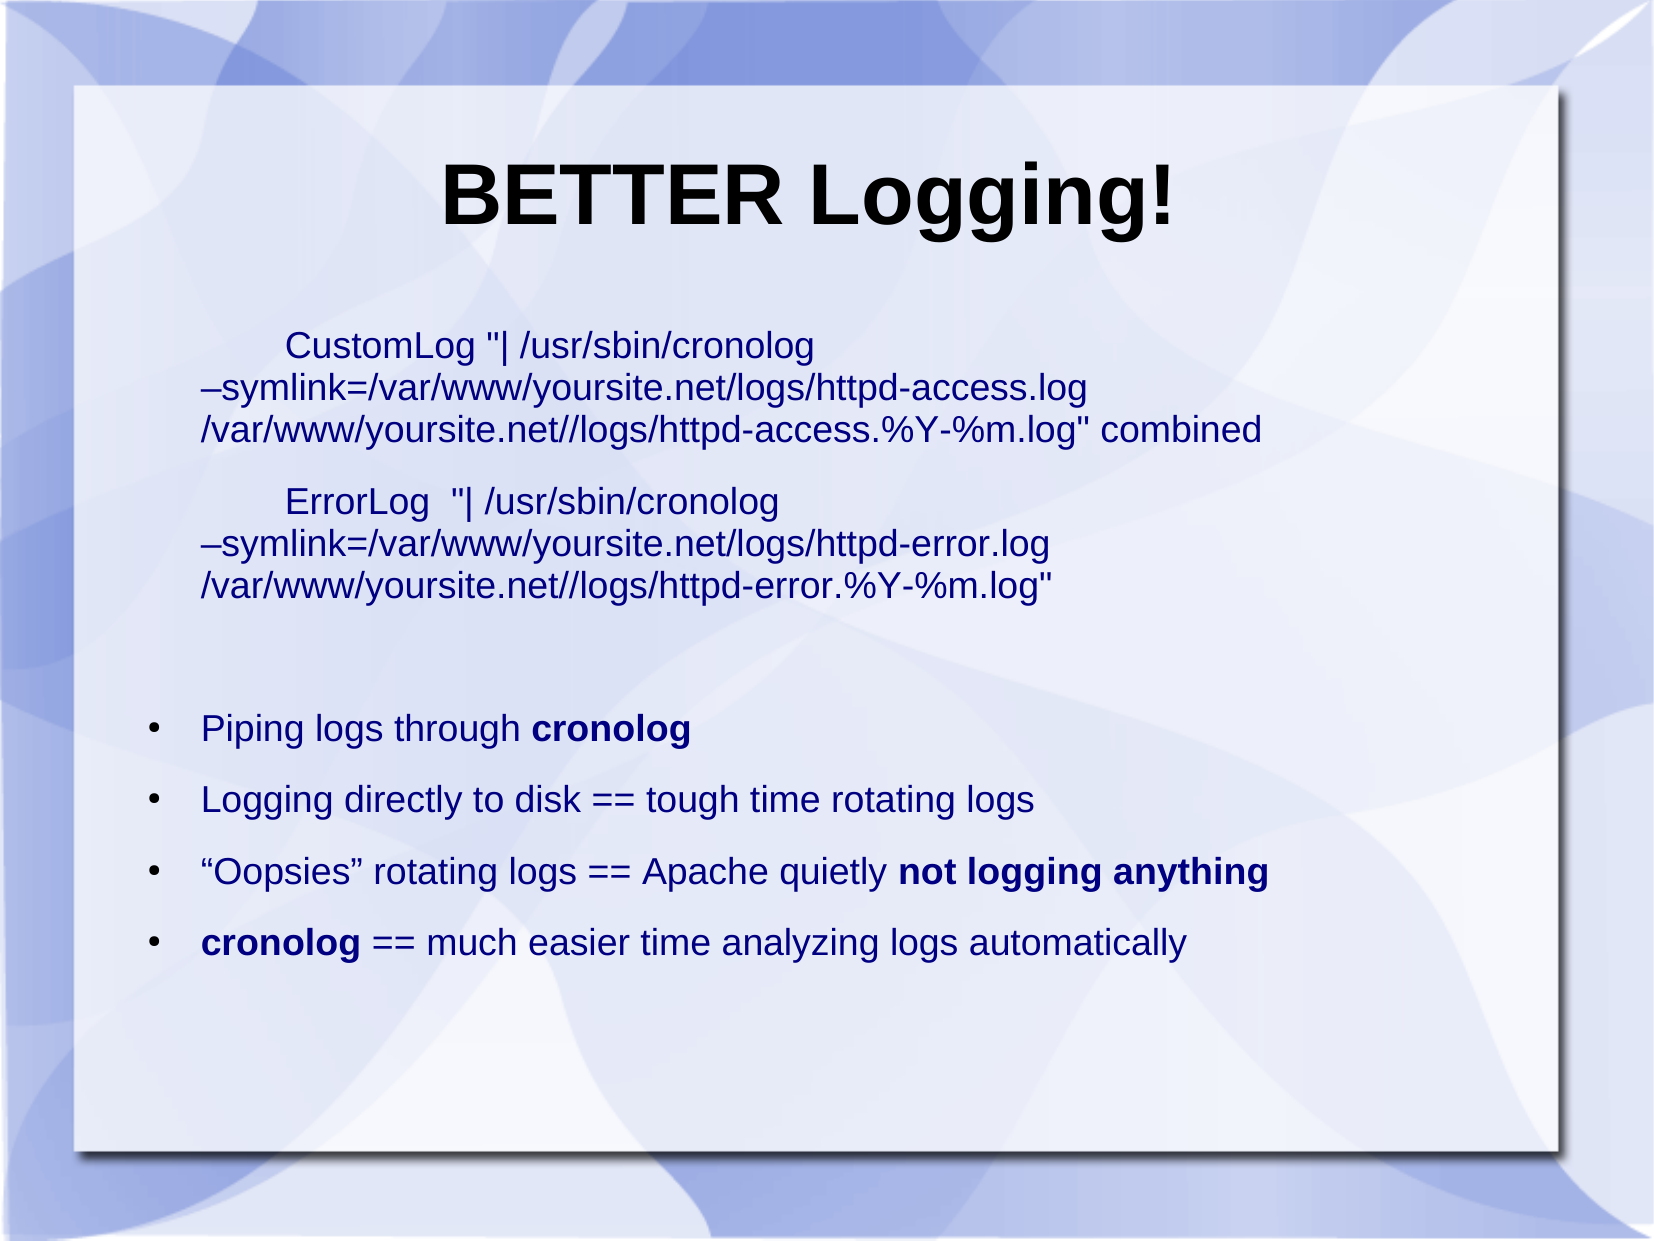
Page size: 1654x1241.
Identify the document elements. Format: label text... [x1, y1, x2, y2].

title BETTER Logging! [82, 90, 1536, 298]
list CustomLog "| /usr/sbin/cronolog –symlink=/var/www/yoursite.net/logs/httpd-access.log /var/www/yoursite.net//logs/httpd-access.%Y-%m.log" combined ErrorLog "| /usr/sbin/cronolog –symlink=/var/www/yoursite.net/logs/httpd-error.log /var/www/yoursite.net//logs/httpd-error.%Y-%m.log" Piping logs through cronolog Logging directly to disk == tough time rotating logs “Oopsies” rotating logs == Apache quietly not logging anything cronolog == much easier time analyzing logs automatically [129, 324, 1489, 1045]
picture [0, 0, 1654, 1241]
